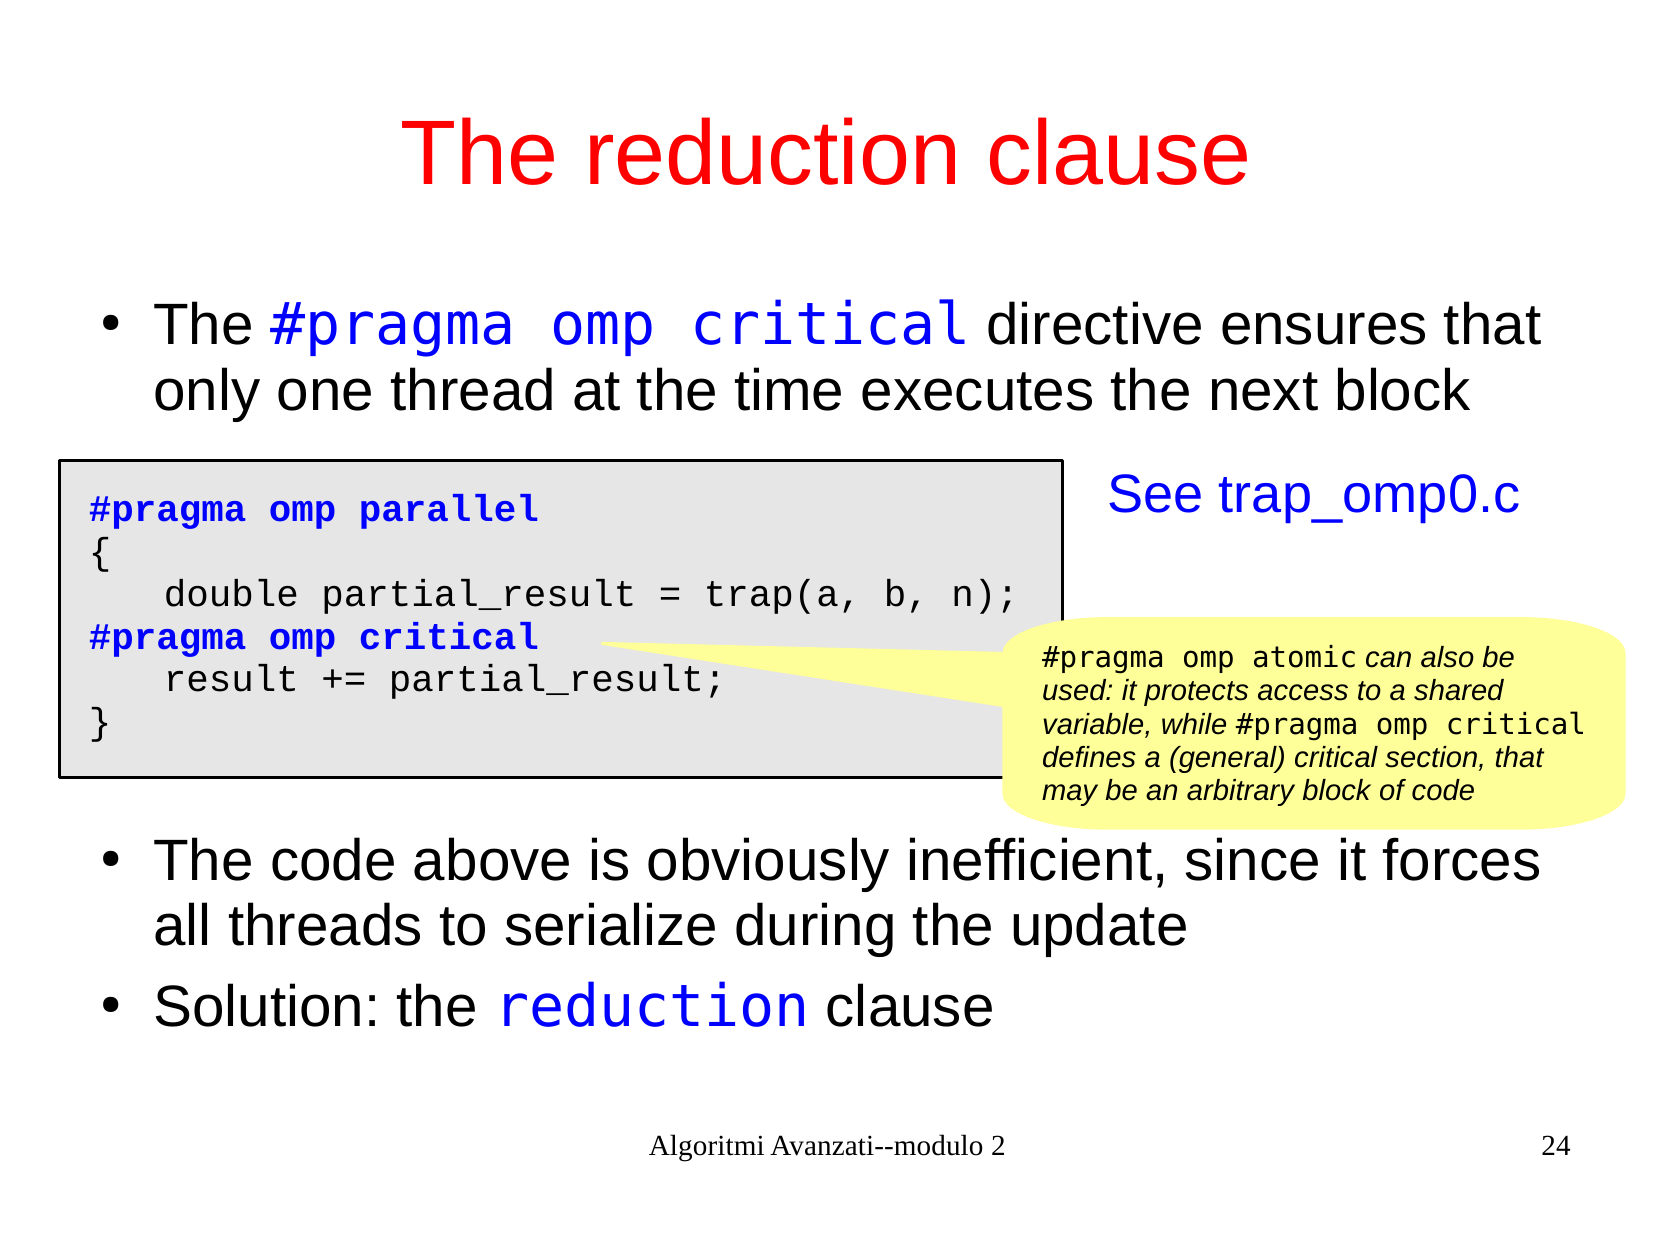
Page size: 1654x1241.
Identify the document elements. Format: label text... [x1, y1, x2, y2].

text_box See trap_omp0.c [1092, 455, 1589, 532]
text_box #pragma omp atomic can also be used: it protects access to a shared variable, while #pragma omp critical defines a (general) critical section, that may be an arbitrary block of code [602, 618, 1625, 829]
text_box #pragma omp parallel { double partial_result = trap(a, b, n); #pragma omp critical result += partial_result; } [59, 460, 1063, 778]
list The #pragma omp critical directive ensures that only one thread at the time executes the next block The code above is obviously inefficient, since it forces all threads to serialize during the update Solution: the reduction clause [82, 779, 1571, 1109]
list The #pragma omp critical directive ensures that only one thread at the time executes the next block The code above is obviously inefficient, since it forces all threads to serialize during the update Solution: the reduction clause [82, 290, 1571, 622]
title The reduction clause [82, 49, 1571, 257]
